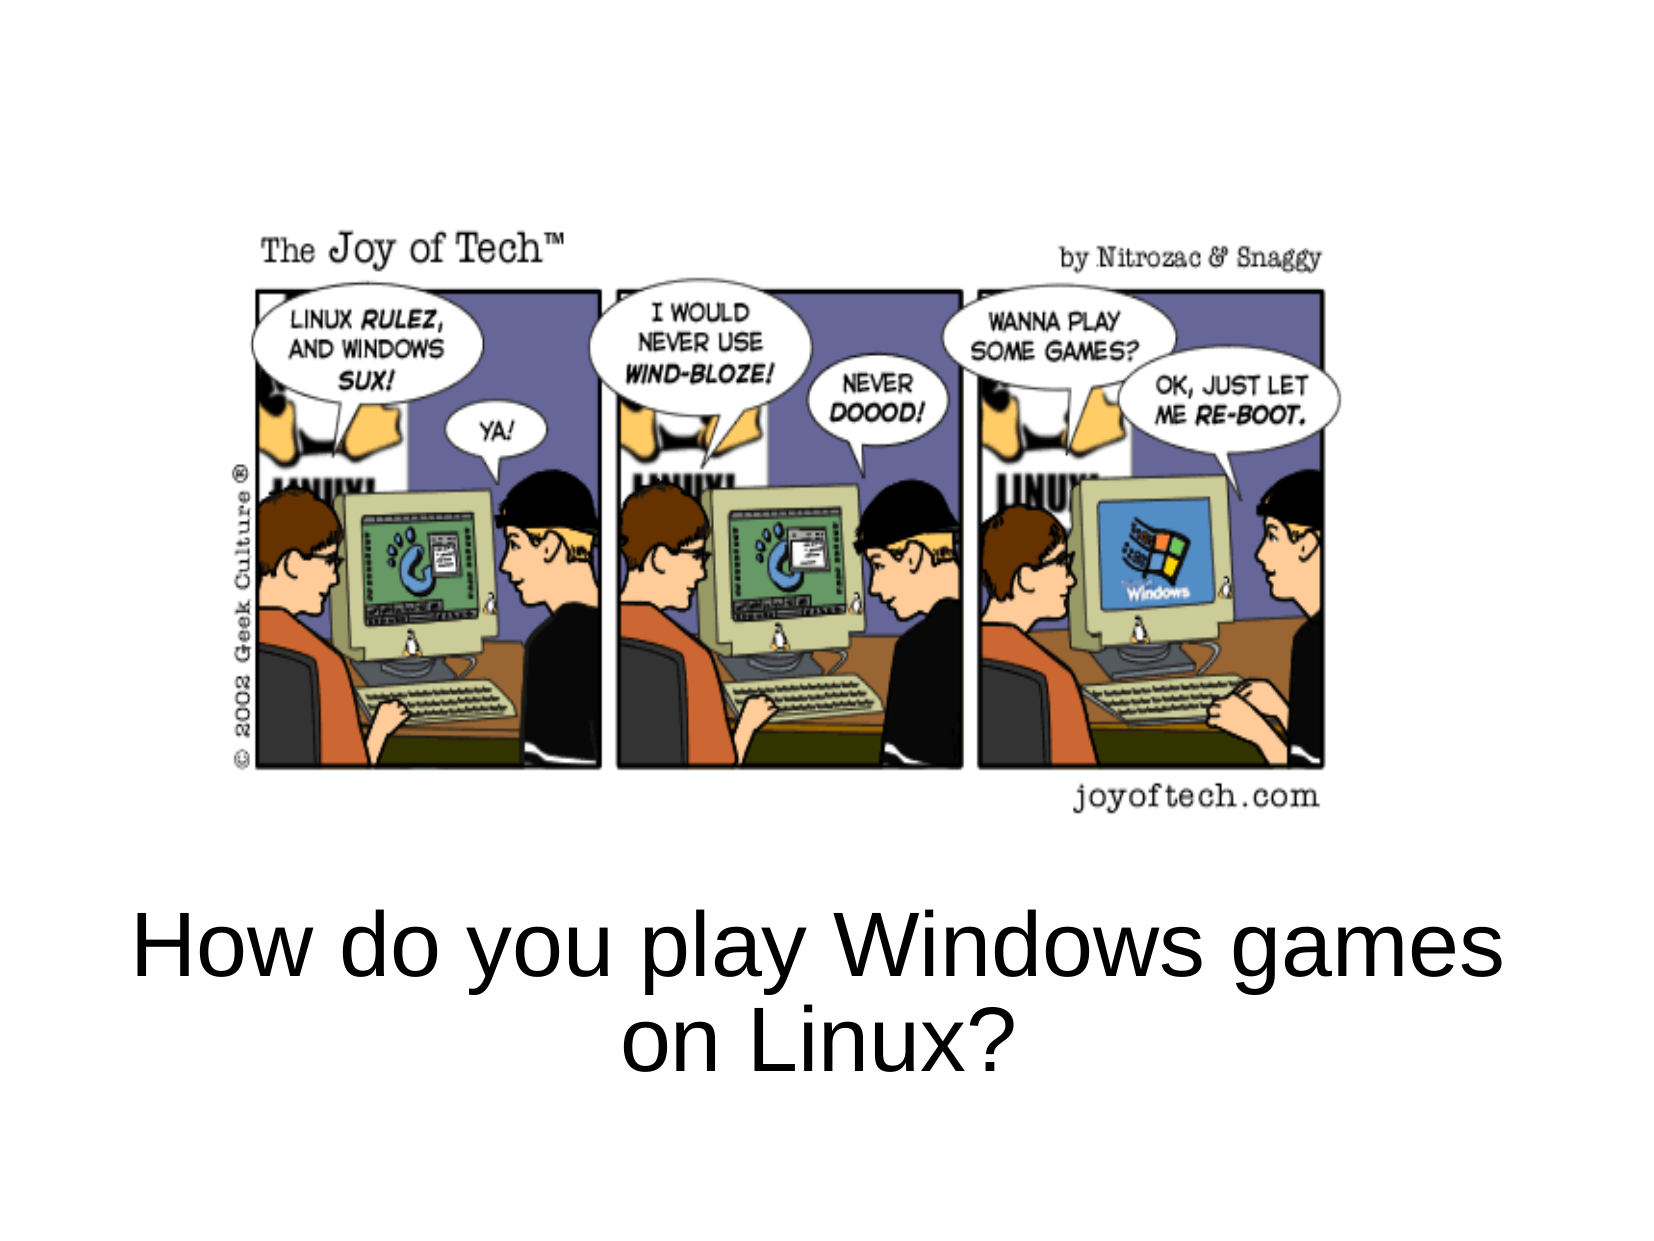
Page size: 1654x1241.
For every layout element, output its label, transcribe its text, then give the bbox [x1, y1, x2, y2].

picture [225, 224, 1351, 826]
title How do you play Windows games on Linux? [74, 892, 1563, 1098]
